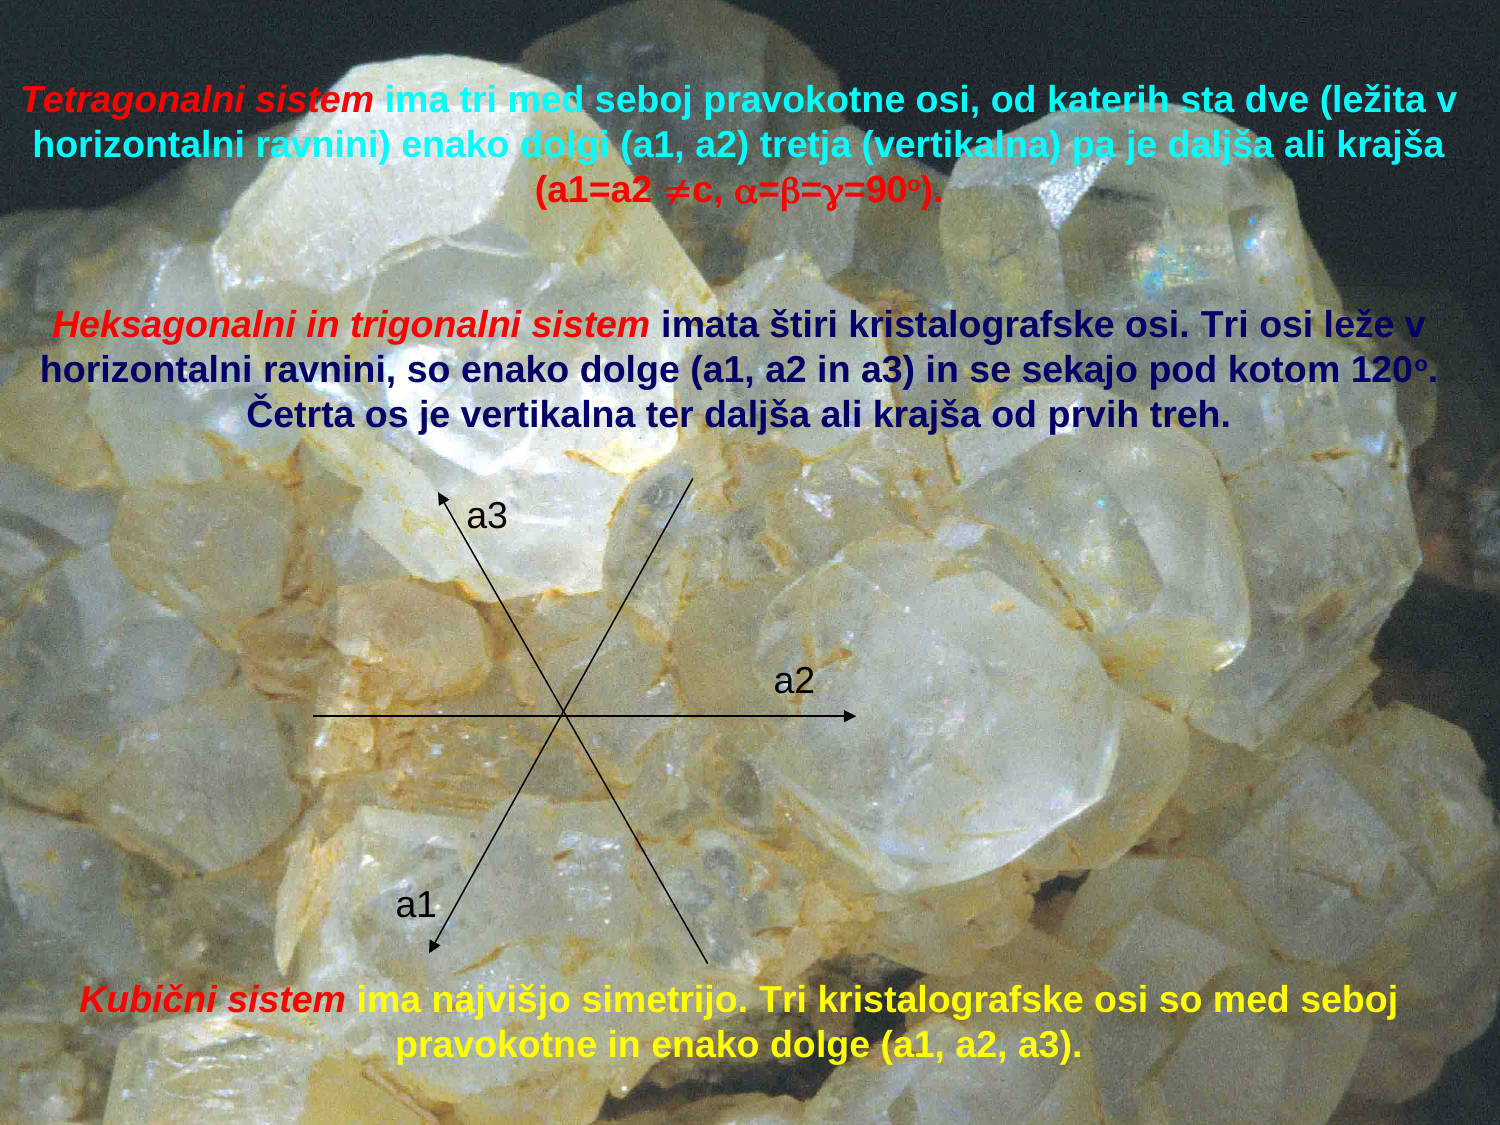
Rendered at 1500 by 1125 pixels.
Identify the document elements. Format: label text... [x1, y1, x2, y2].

text_box Tetragonalni sistem ima tri med seboj pravokotne osi, od katerih sta dve (ležita v horizontalni ravnini) enako dolgi (a1, a2) tretja (vertikalna) pa je daljša ali krajša (a1=a2 c, ===90o). Heksagonalni in trigonalni sistem imata štiri kristalografske osi. Tri osi leže v horizontalni ravnini, so enako dolge (a1, a2 in a3) in se sekajo pod kotom 120o. Četrta os je vertikalna ter daljša ali krajša od prvih treh. Kubični sistem ima najvišjo simetrijo. Tri kristalografske osi so med seboj pravokotne in enako dolge (a1, a2, a3). [0, 22, 1479, 1074]
text_box a3 [451, 483, 523, 544]
text_box a1 [380, 872, 453, 934]
text_box a2 [758, 648, 831, 709]
picture [0, 0, 1500, 1125]
